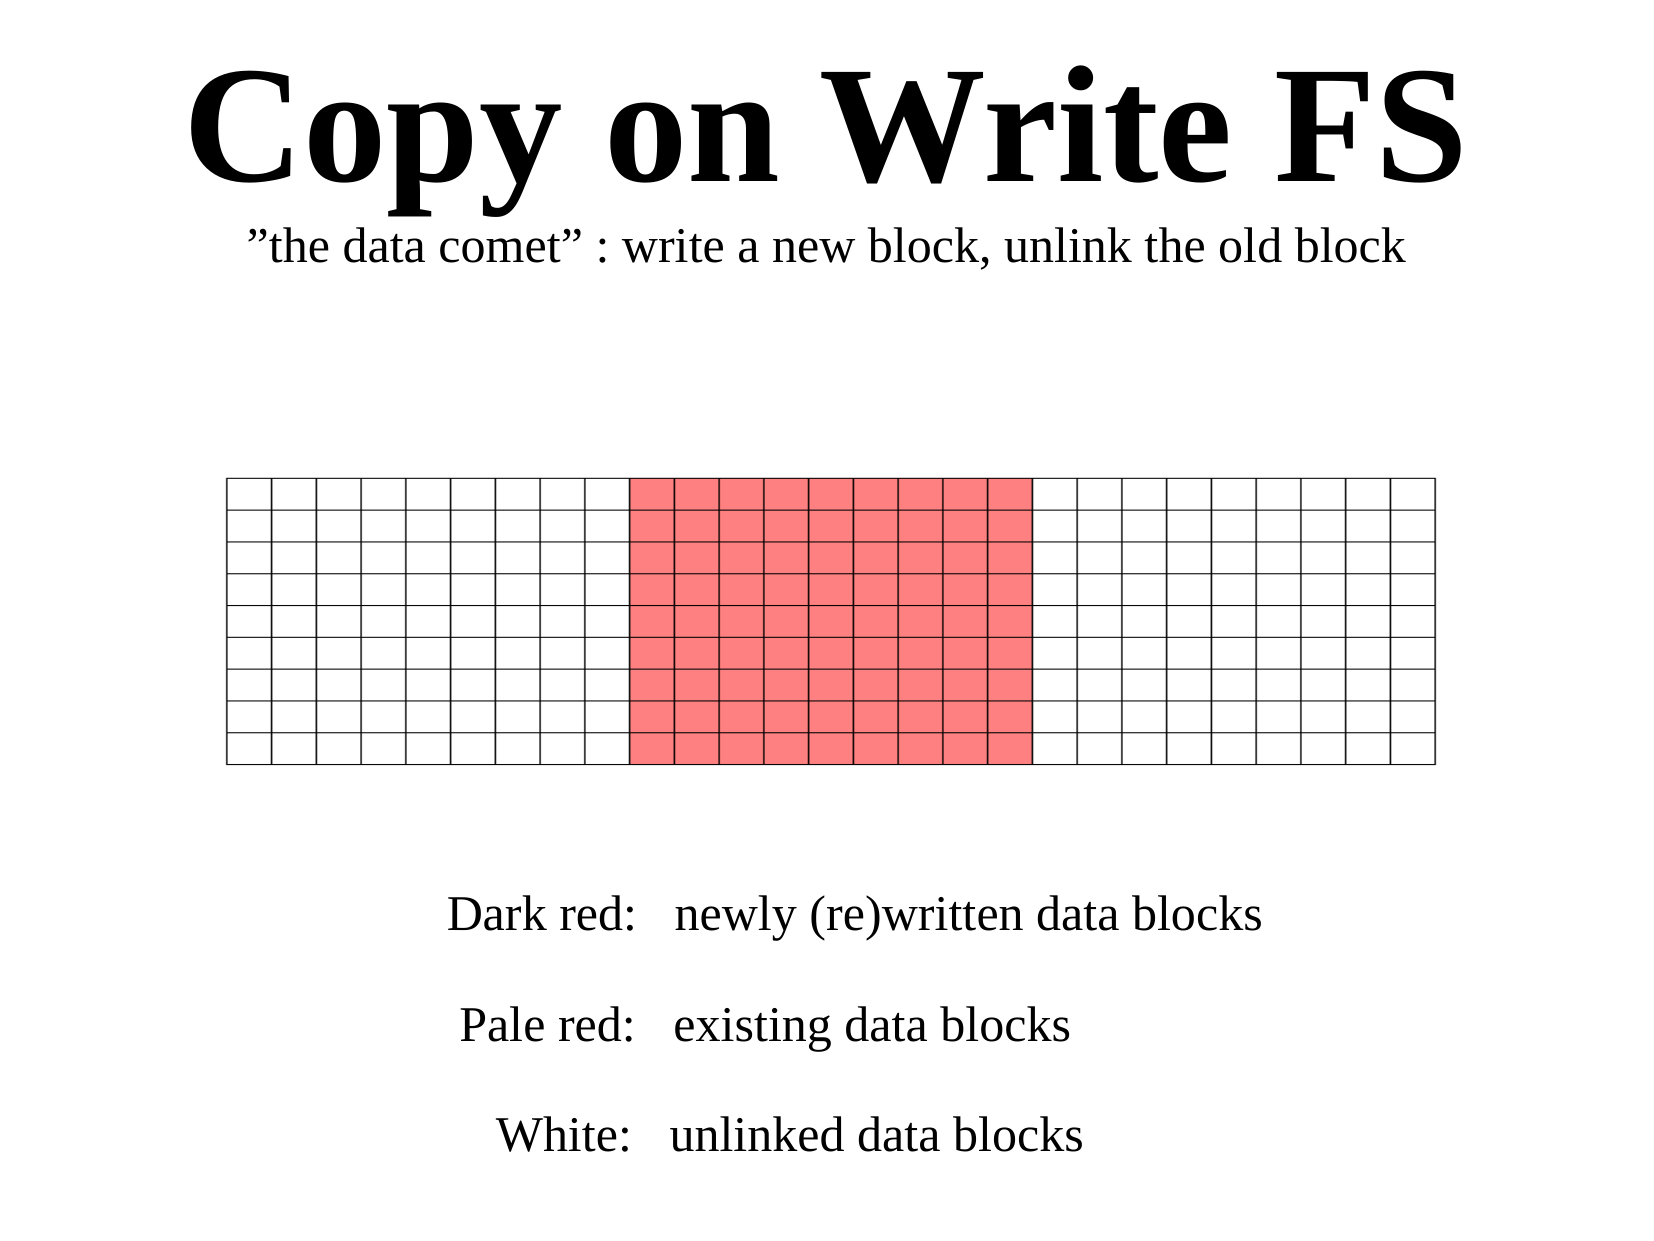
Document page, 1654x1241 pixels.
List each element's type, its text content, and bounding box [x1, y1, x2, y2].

title Dark red: newly (re)written data blocks Pale red: existing data blocks White: unlinked data blocks [446, 885, 1501, 1164]
title Copy on Write FS ”the data comet” : write a new block, unlink the old block [82, 32, 1571, 274]
picture [198, 410, 1466, 834]
